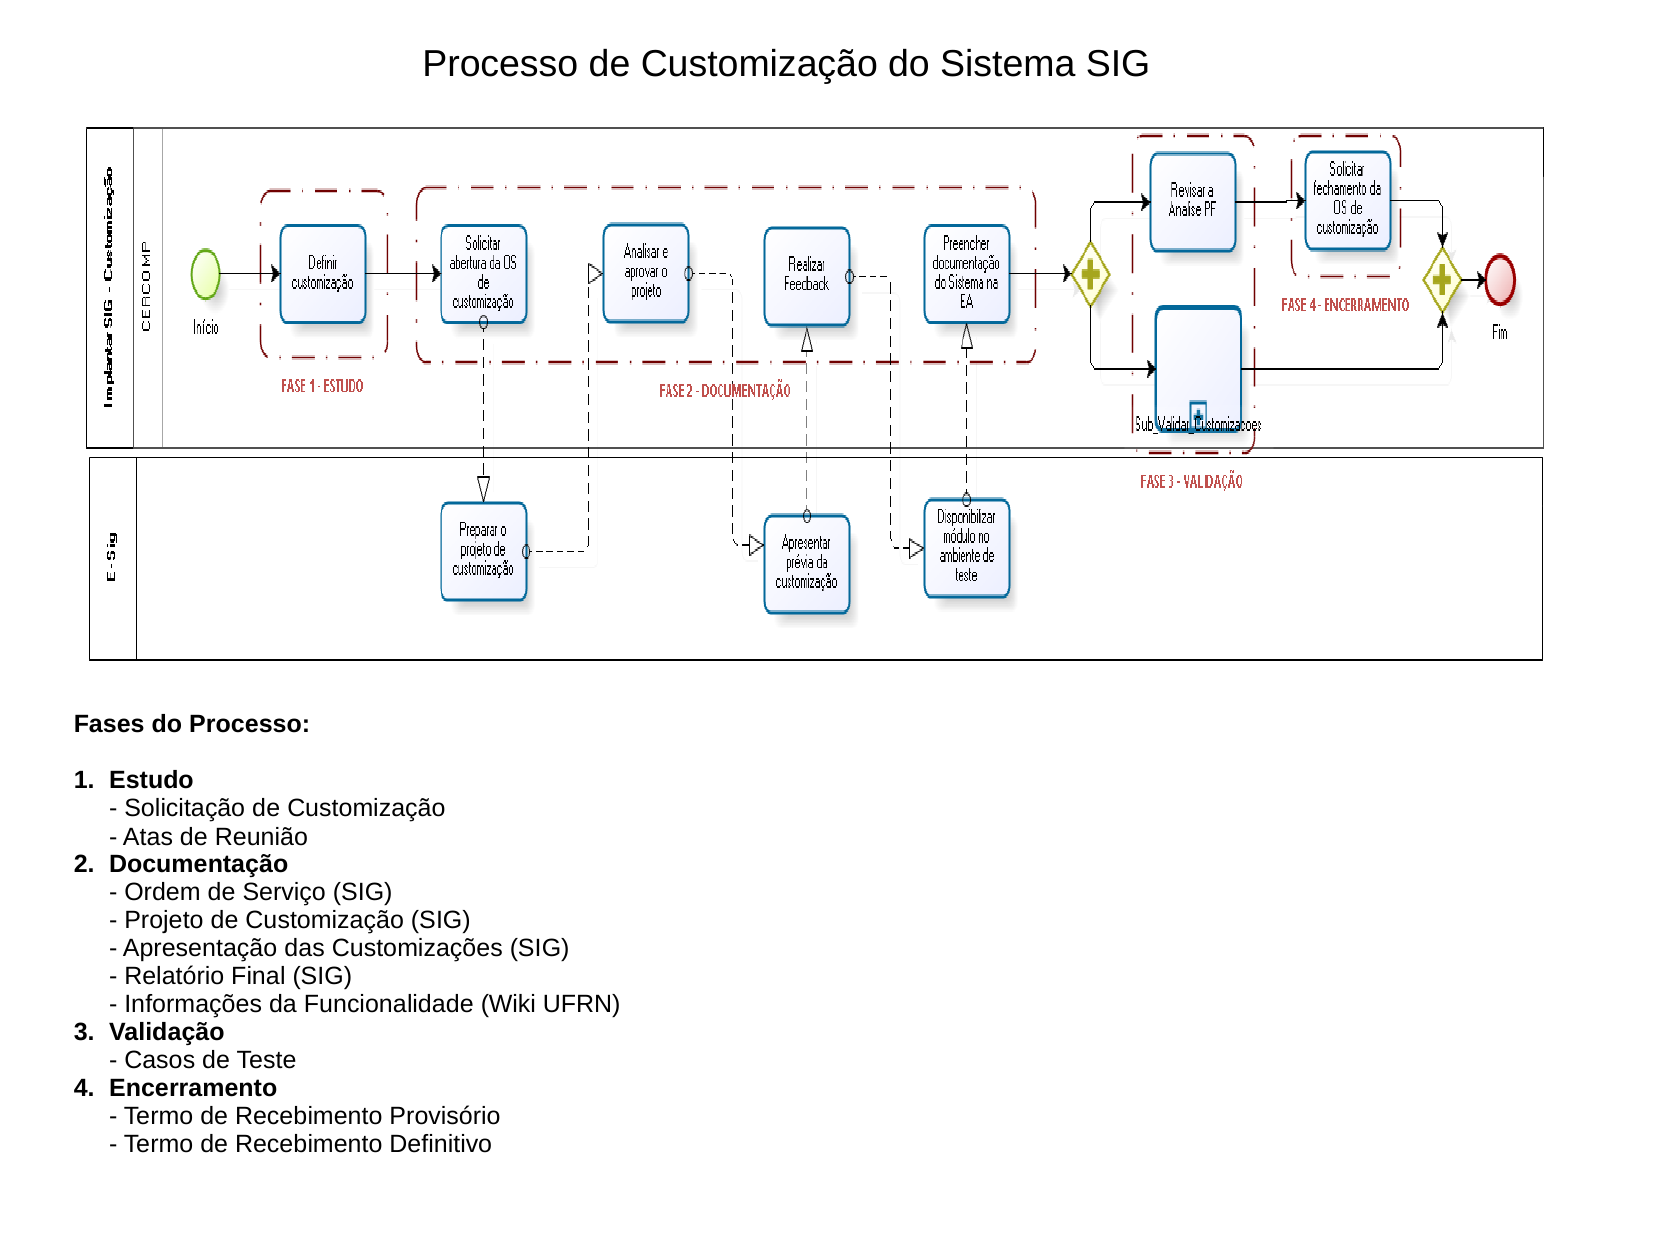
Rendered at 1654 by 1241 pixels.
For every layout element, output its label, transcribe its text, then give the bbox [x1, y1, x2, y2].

text_box Processo de Customização do Sistema SIG [407, 35, 1166, 93]
text_box Fases do Processo: Estudo - Solicitação de Customização - Atas de Reunião Documentação - Ordem de Serviço (SIG) - Projeto de Customização (SIG) - Apresentação das Customizações (SIG) - Relatório Final (SIG) - Informações da Funcionalidade (Wiki UFRN) Validação - Casos de Teste Encerramento - Termo de Recebimento Provisório - Termo de Recebimento Definitivo [58, 702, 839, 1166]
picture [76, 100, 1554, 687]
